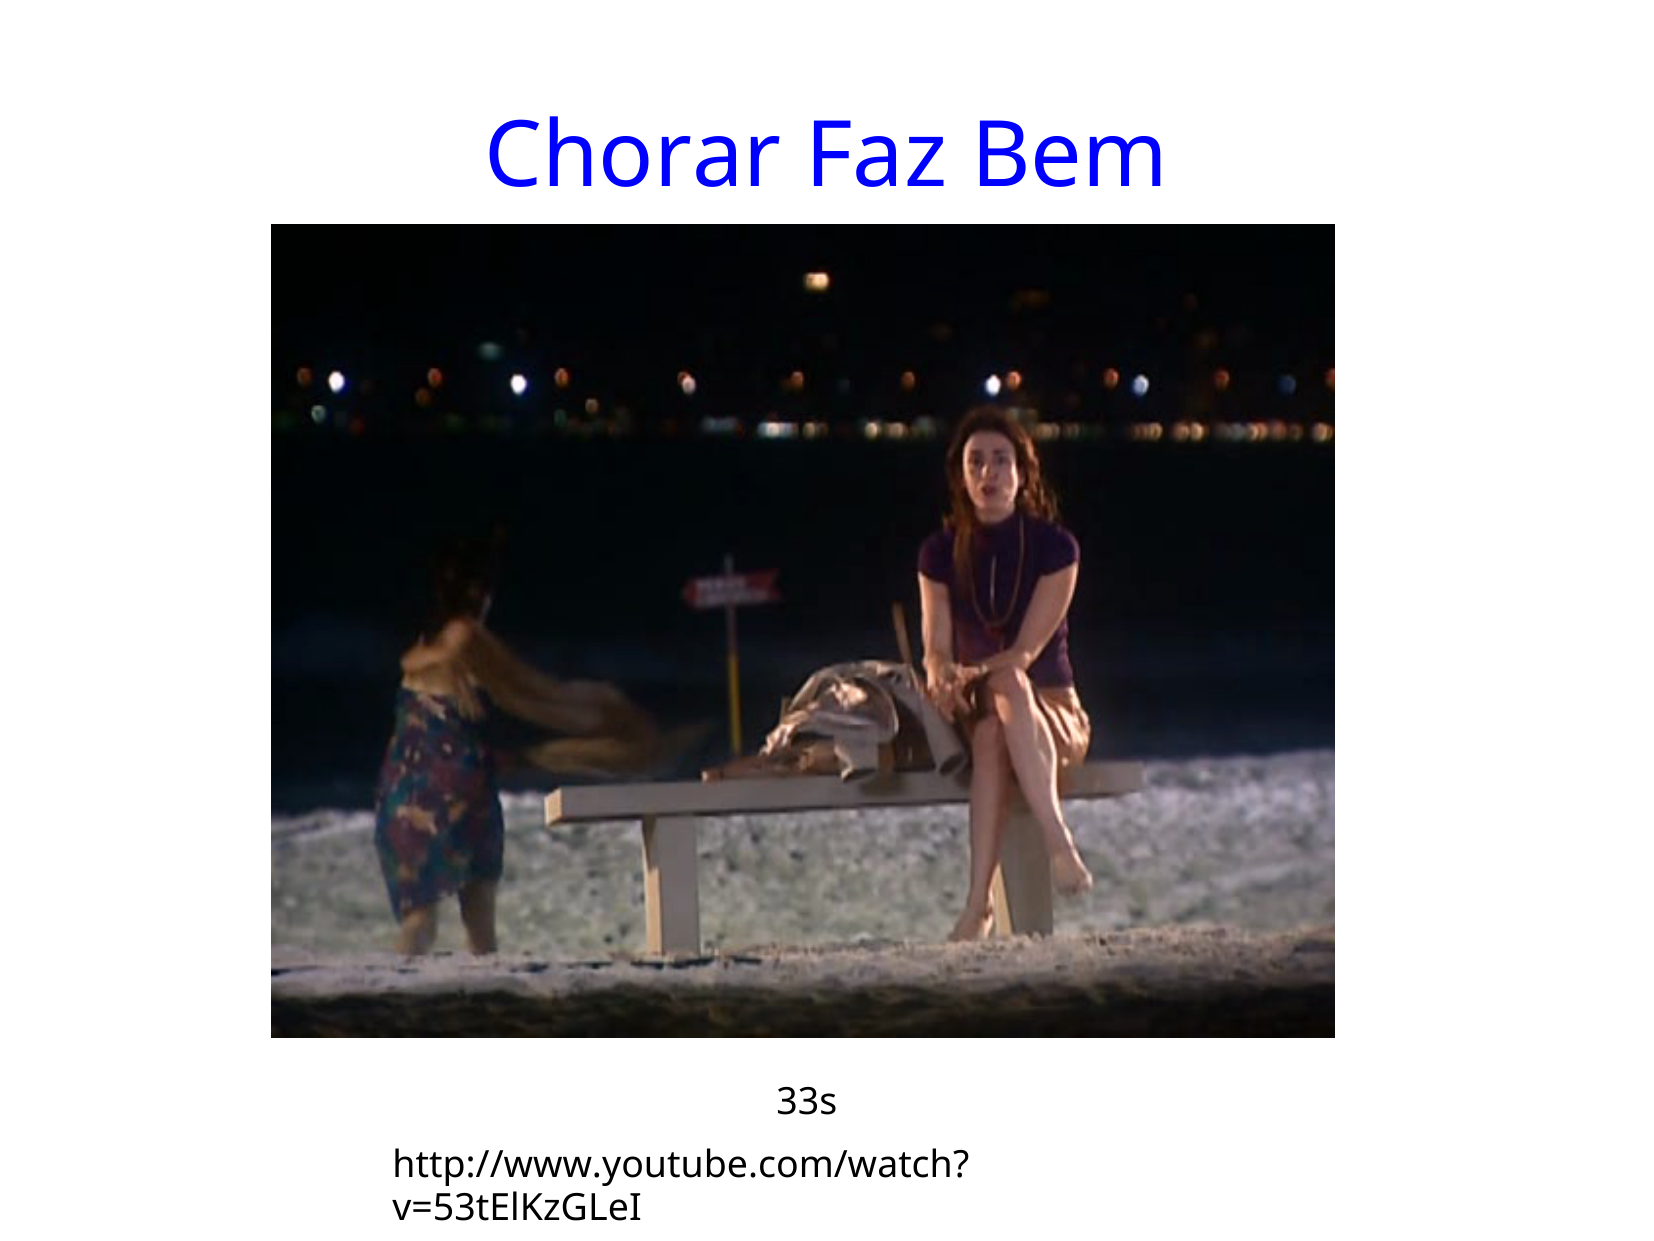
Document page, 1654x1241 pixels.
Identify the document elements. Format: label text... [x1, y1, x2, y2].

text_box http://www.youtube.com/watch?v=53tElKzGLeI [377, 1133, 1218, 1193]
picture [271, 224, 1335, 1038]
title Chorar Faz Bem [82, 49, 1571, 257]
text_box 33s [761, 1071, 847, 1130]
